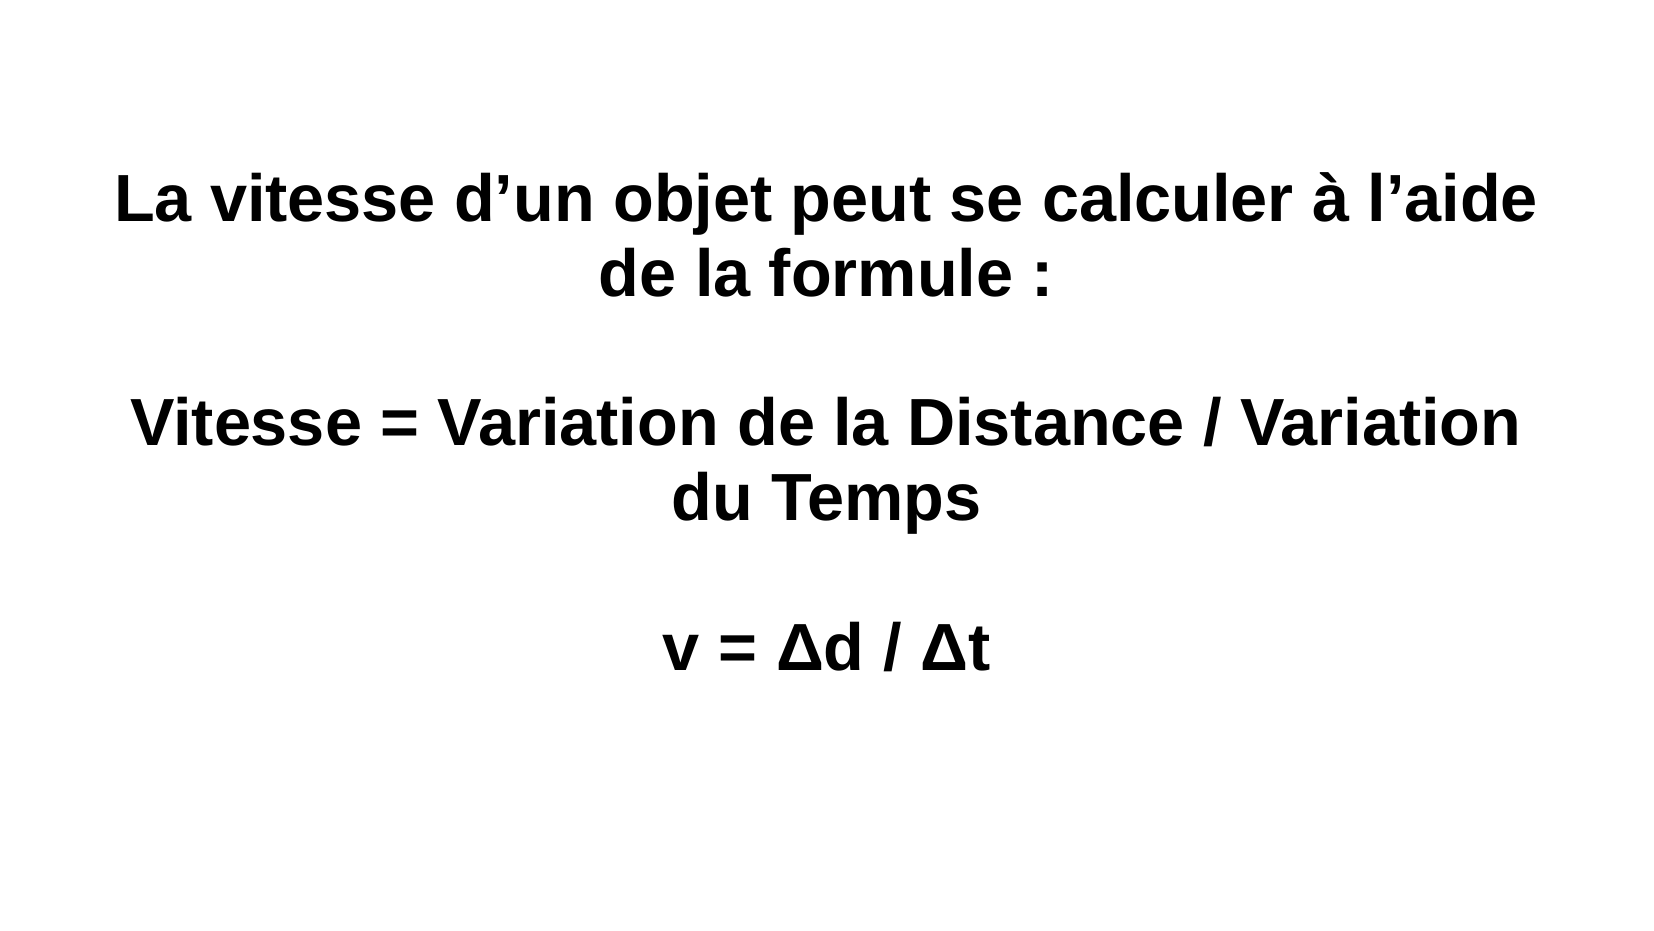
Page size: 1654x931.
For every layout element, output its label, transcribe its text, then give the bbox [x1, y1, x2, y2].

subtitle La vitesse d’un objet peut se calculer à l’aide de la formule : Vitesse = Variation de la Distance / Variation du Temps v = Δd / Δt [82, 88, 1571, 758]
